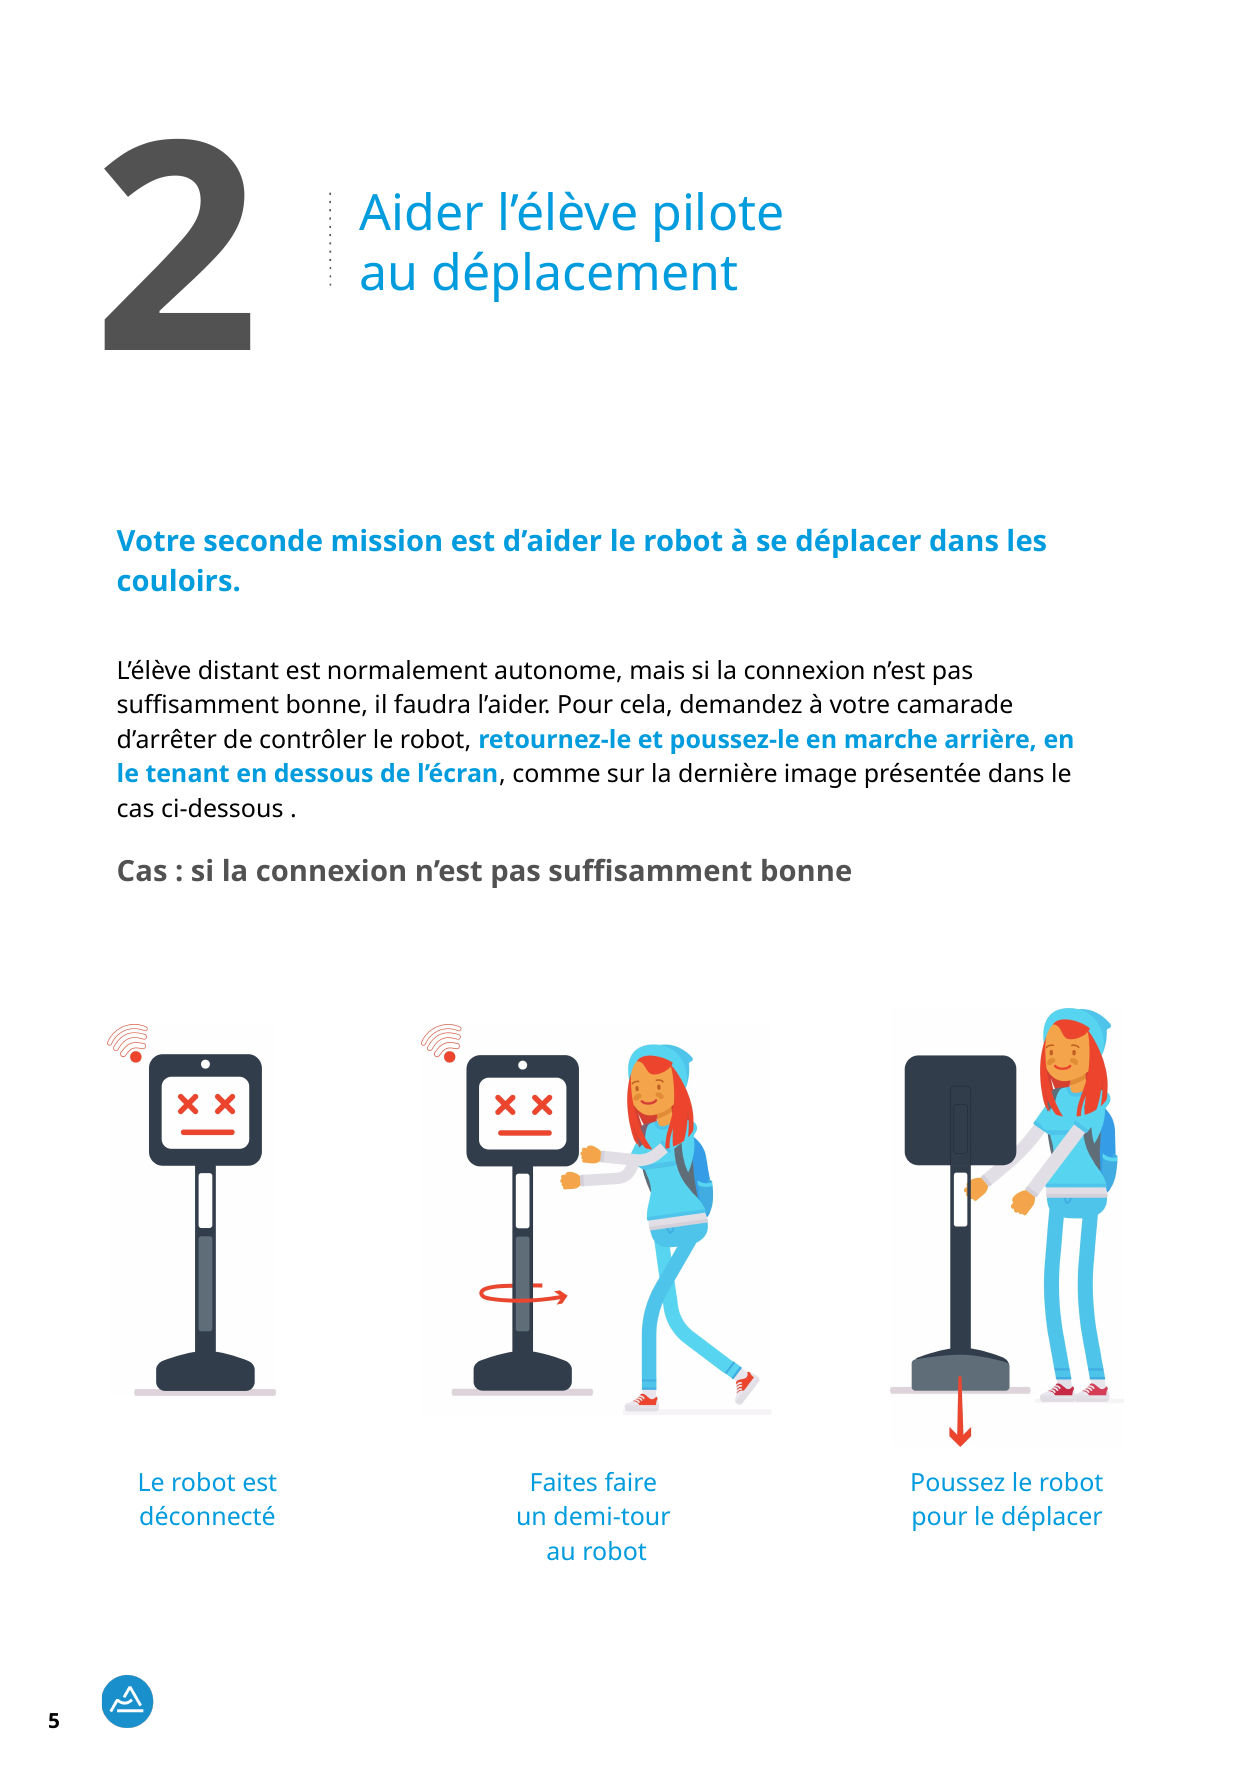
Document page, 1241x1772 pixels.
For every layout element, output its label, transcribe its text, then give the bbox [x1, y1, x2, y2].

text_box Poussez le robot pour le déplacer [890, 1446, 1124, 1565]
text_box 5 [8, 1670, 75, 1748]
picture [101, 1675, 161, 1728]
picture [890, 1008, 1124, 1446]
picture [107, 1024, 276, 1396]
text_box Votre seconde mission est d’aider le robot à se déplacer dans les couloirs. L’élève distant est normalement autonome, mais si la connexion n’est pas suffisamment bonne, il faudra l’aider. Pour cela, demandez à votre camarade d’arrêter de contrôler le robot, retournez-le et poussez-le en marche arrière, en le tenant en dessous de l’écran, comme sur la dernière image présentée dans le cas ci-dessous . Cas : si la connexion n’est pas suffisamment bonne [101, 501, 1129, 863]
picture [421, 1024, 772, 1415]
text_box Aider l’élève pilote au déplacement [344, 165, 1149, 472]
text_box Le robot est déconnecté [91, 1446, 324, 1565]
text_box Faites faire un demi-tour au robot [480, 1446, 714, 1565]
text_box 2 [78, 43, 385, 373]
